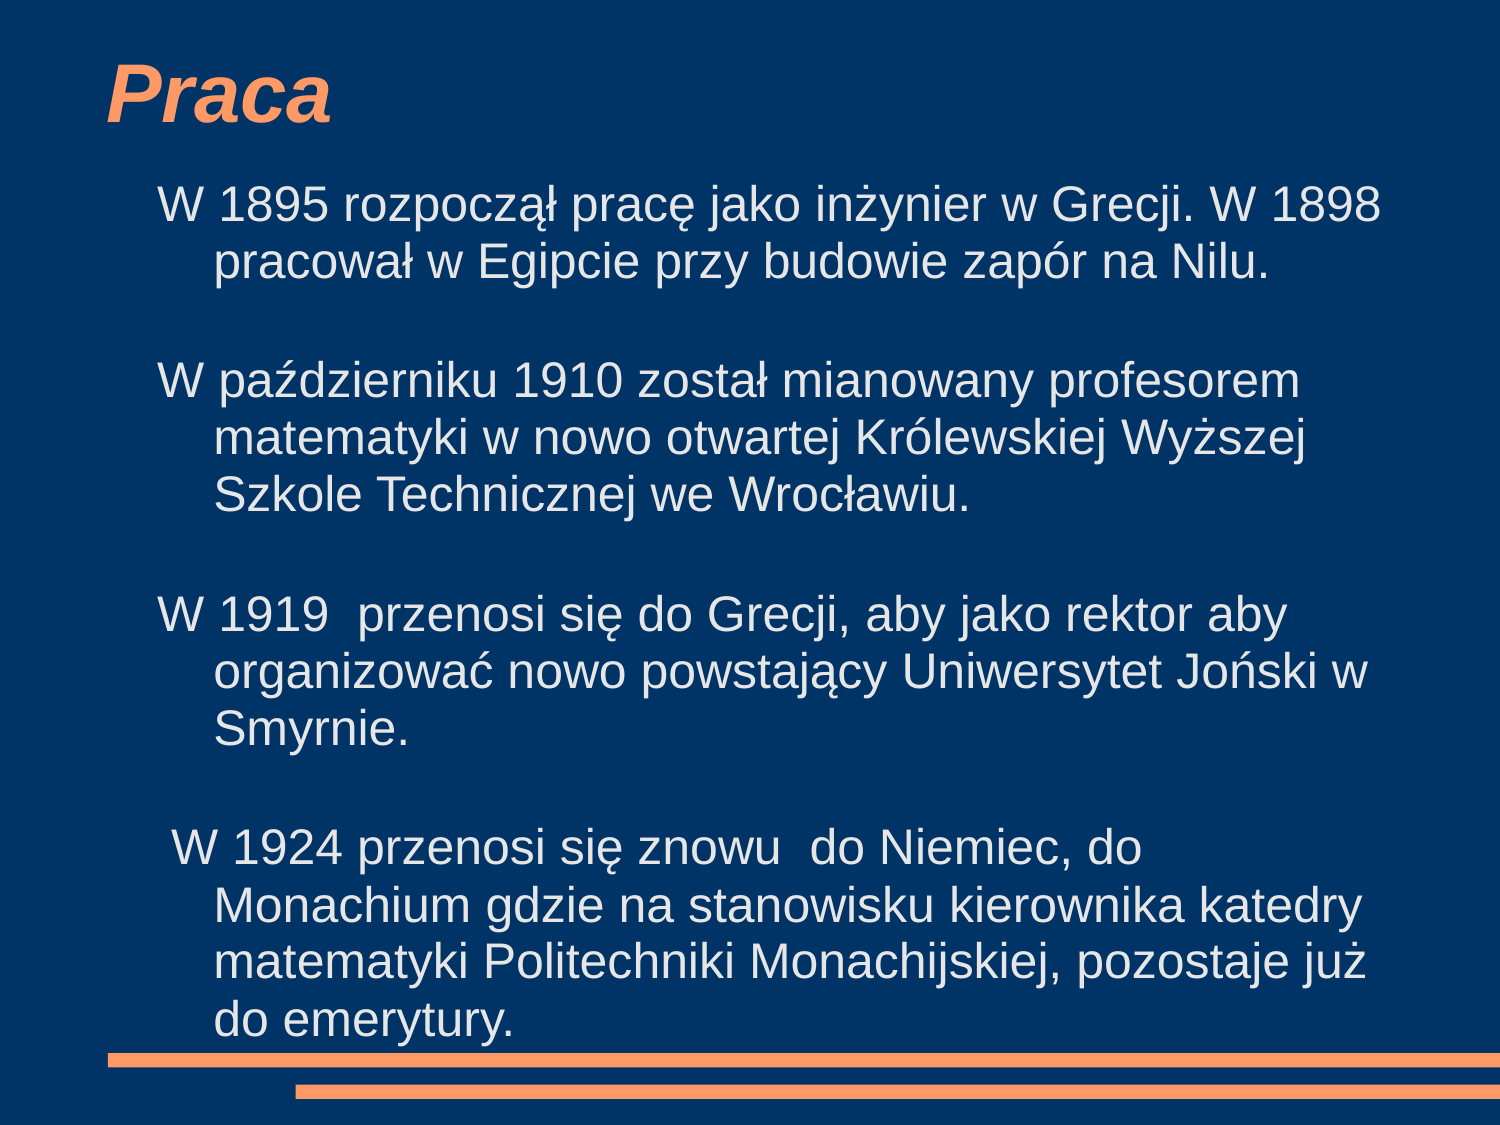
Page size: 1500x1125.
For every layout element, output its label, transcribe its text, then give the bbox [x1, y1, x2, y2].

list W 1895 rozpoczął pracę jako inżynier w Grecji. W 1898 pracował w Egipcie przy budowie zapór na Nilu. W październiku 1910 został mianowany profesorem matematyki w nowo otwartej Królewskiej Wyższej Szkole Technicznej we Wrocławiu. W 1919 przenosi się do Grecji, aby jako rektor aby organizować nowo powstający Uniwersytet Joński w Smyrnie. W 1924 przenosi się znowu do Niemiec, do Monachium gdzie na stanowisku kierownika katedry matematyki Politechniki Monachijskiej, pozostaje już do emerytury. [100, 172, 1406, 1095]
title Praca [106, 1, 1387, 172]
